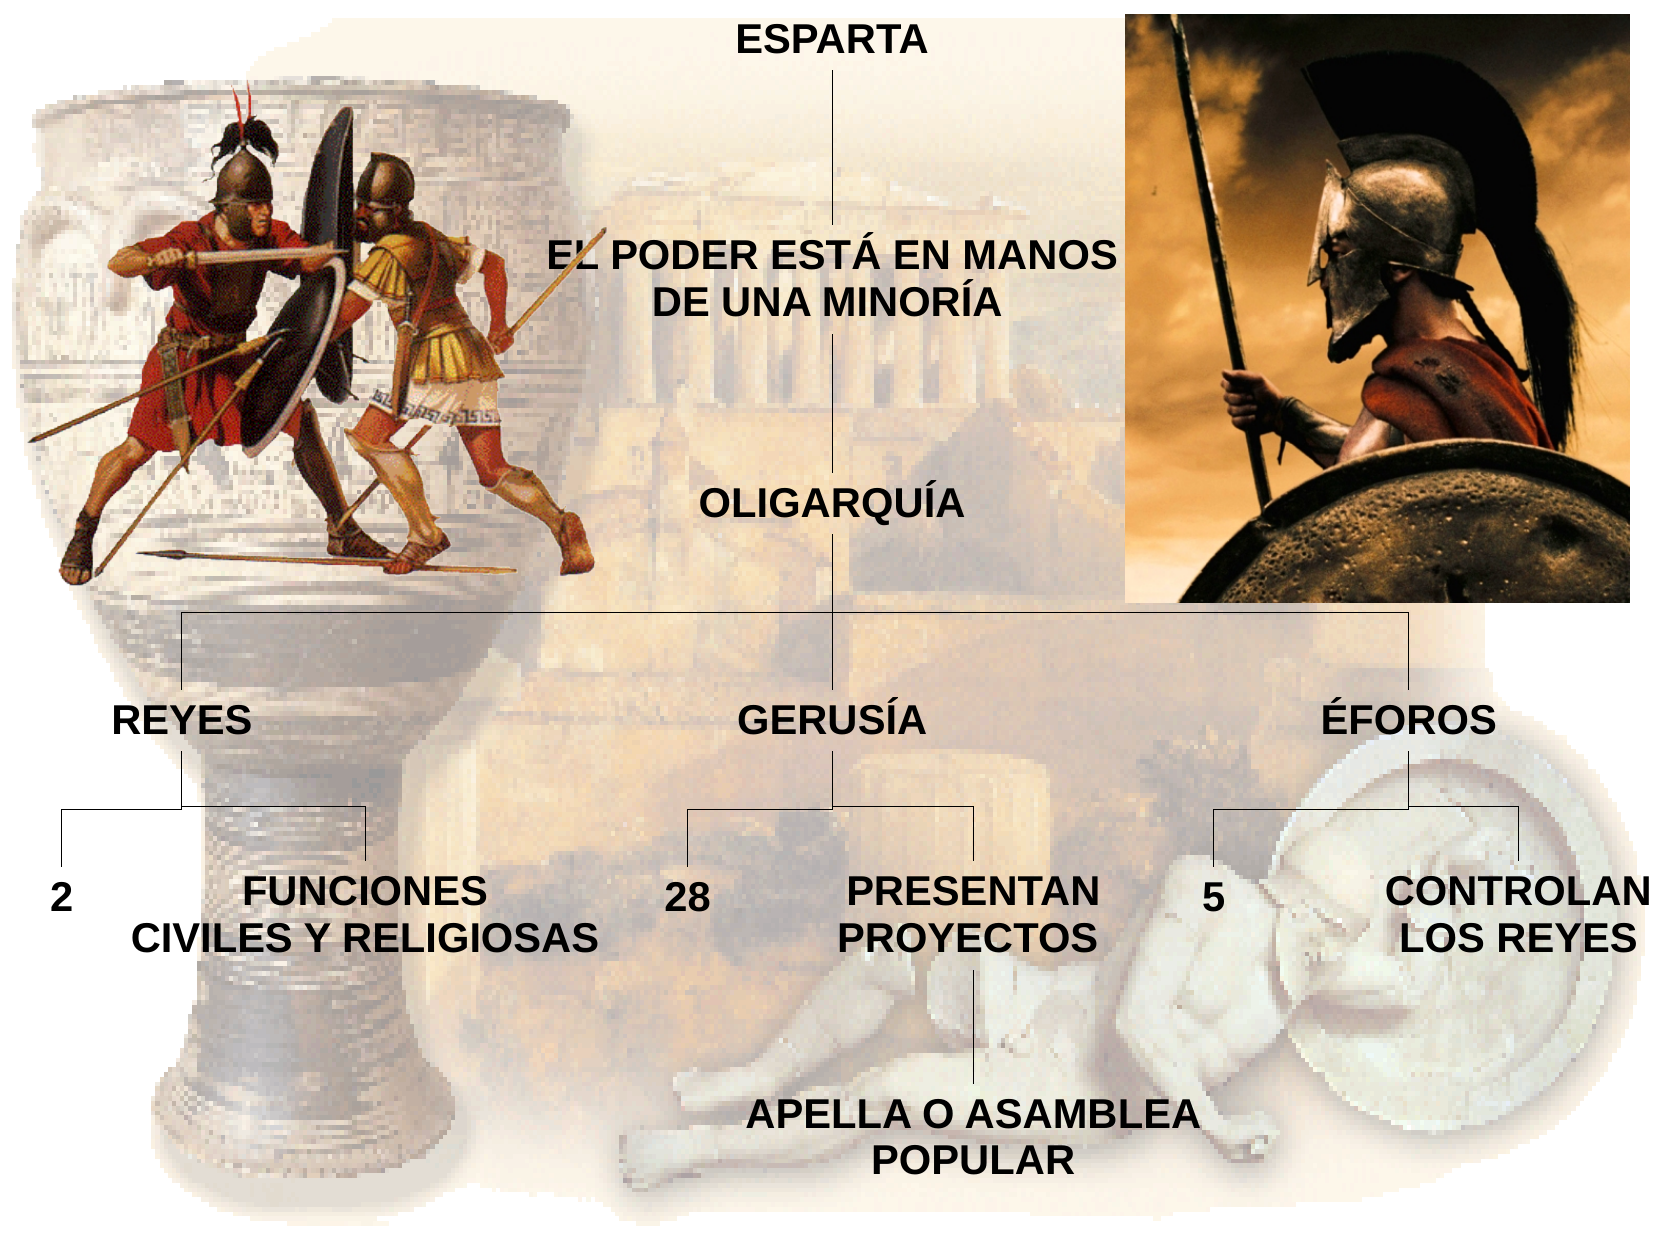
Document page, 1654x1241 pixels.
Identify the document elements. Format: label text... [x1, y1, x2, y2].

text_box CONTROLAN LOS REYES [1370, 860, 1654, 971]
text_box GERUSÍA [722, 689, 943, 752]
text_box PRESENTAN PROYECTOS [822, 860, 1125, 971]
picture [0, 0, 1654, 1241]
text_box OLIGARQUÍA [683, 472, 981, 535]
text_box 5 [1187, 866, 1241, 929]
text_box EL PODER ESTÁ EN MANOS DE UNA MINORÍA [615, 224, 1125, 335]
text_box FUNCIONES CIVILES Y RELIGIOSAS [116, 860, 615, 971]
text_box ÉFOROS [1305, 689, 1512, 752]
text_box REYES [96, 689, 268, 752]
text_box ESPARTA [720, 8, 944, 71]
text_box 28 [649, 866, 726, 929]
text_box APELLA O ASAMBLEA POPULAR [730, 1083, 1217, 1193]
text_box 2 [35, 866, 89, 929]
